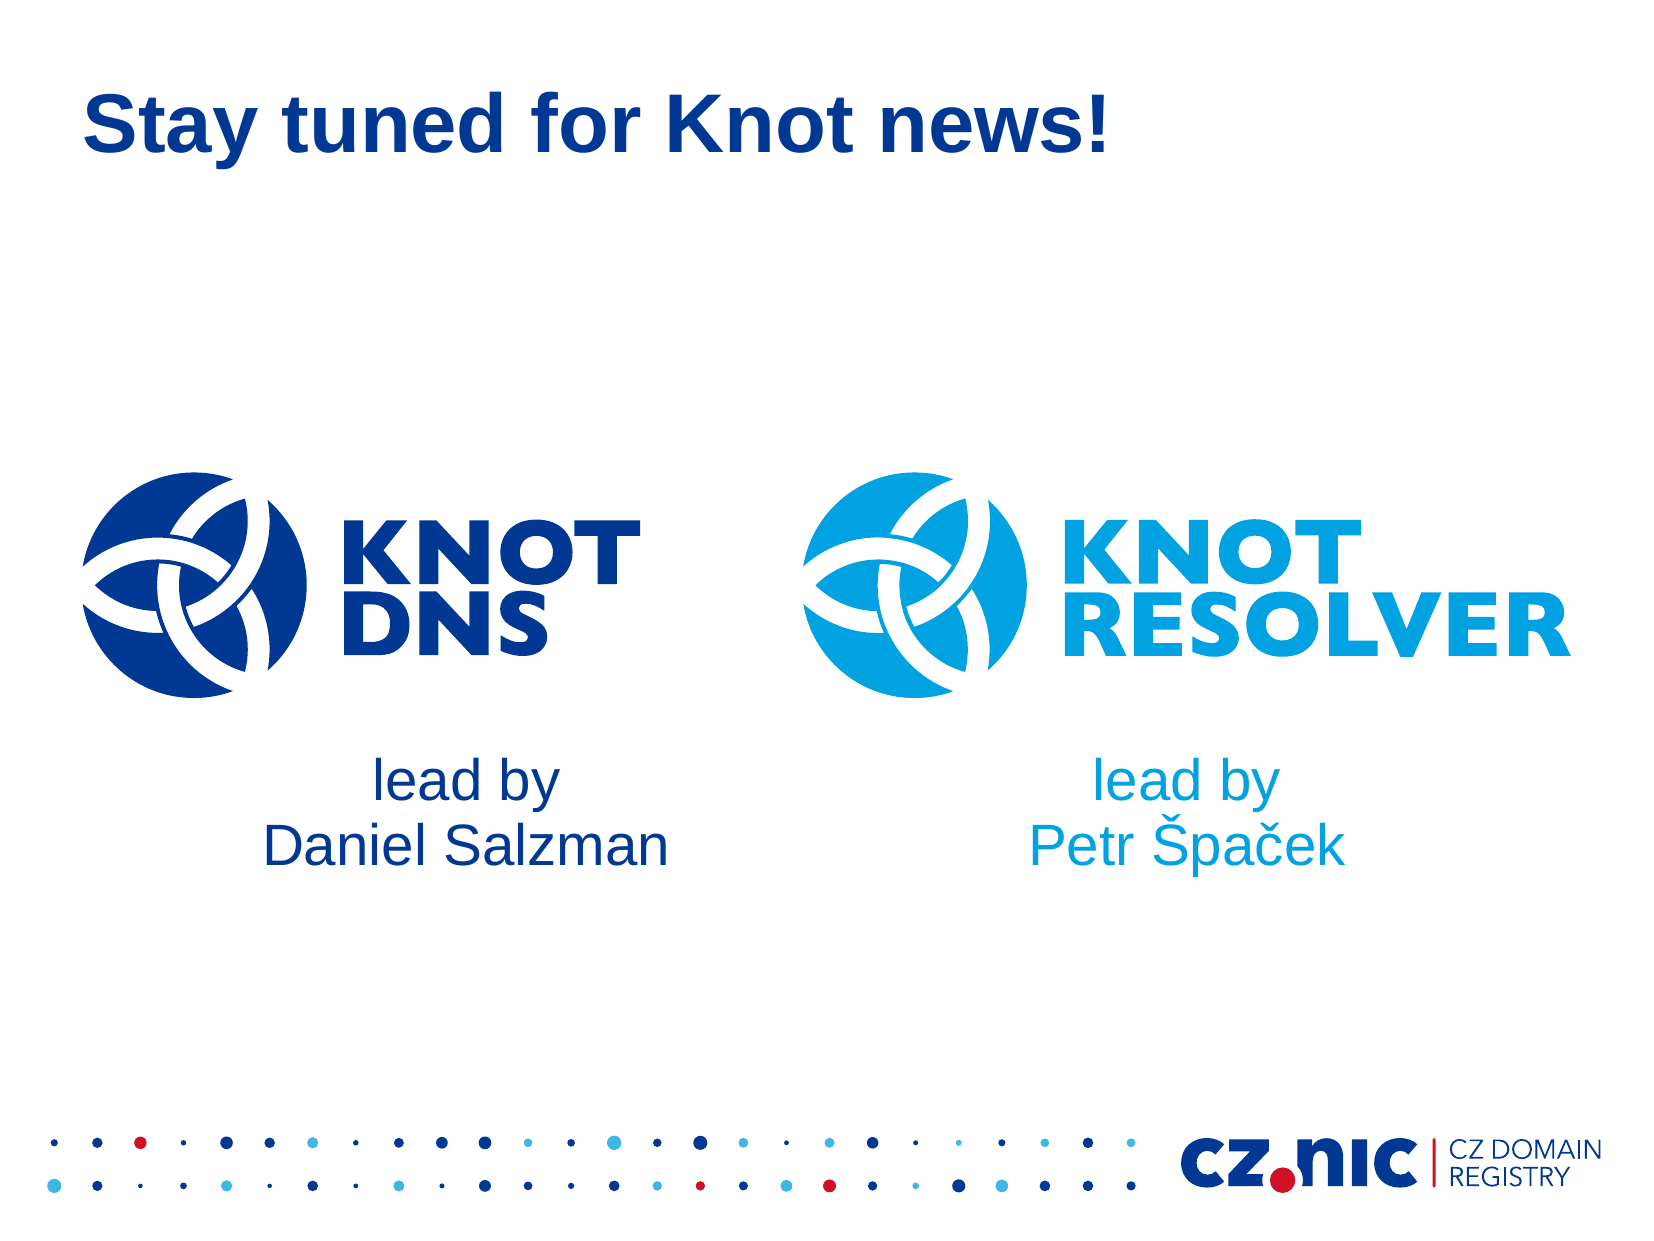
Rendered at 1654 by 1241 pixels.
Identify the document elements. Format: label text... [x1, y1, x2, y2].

title Stay tuned for Knot news! [82, 70, 1571, 178]
picture [1529, 605, 1544, 619]
picture [878, 472, 1571, 699]
picture [82, 472, 950, 699]
